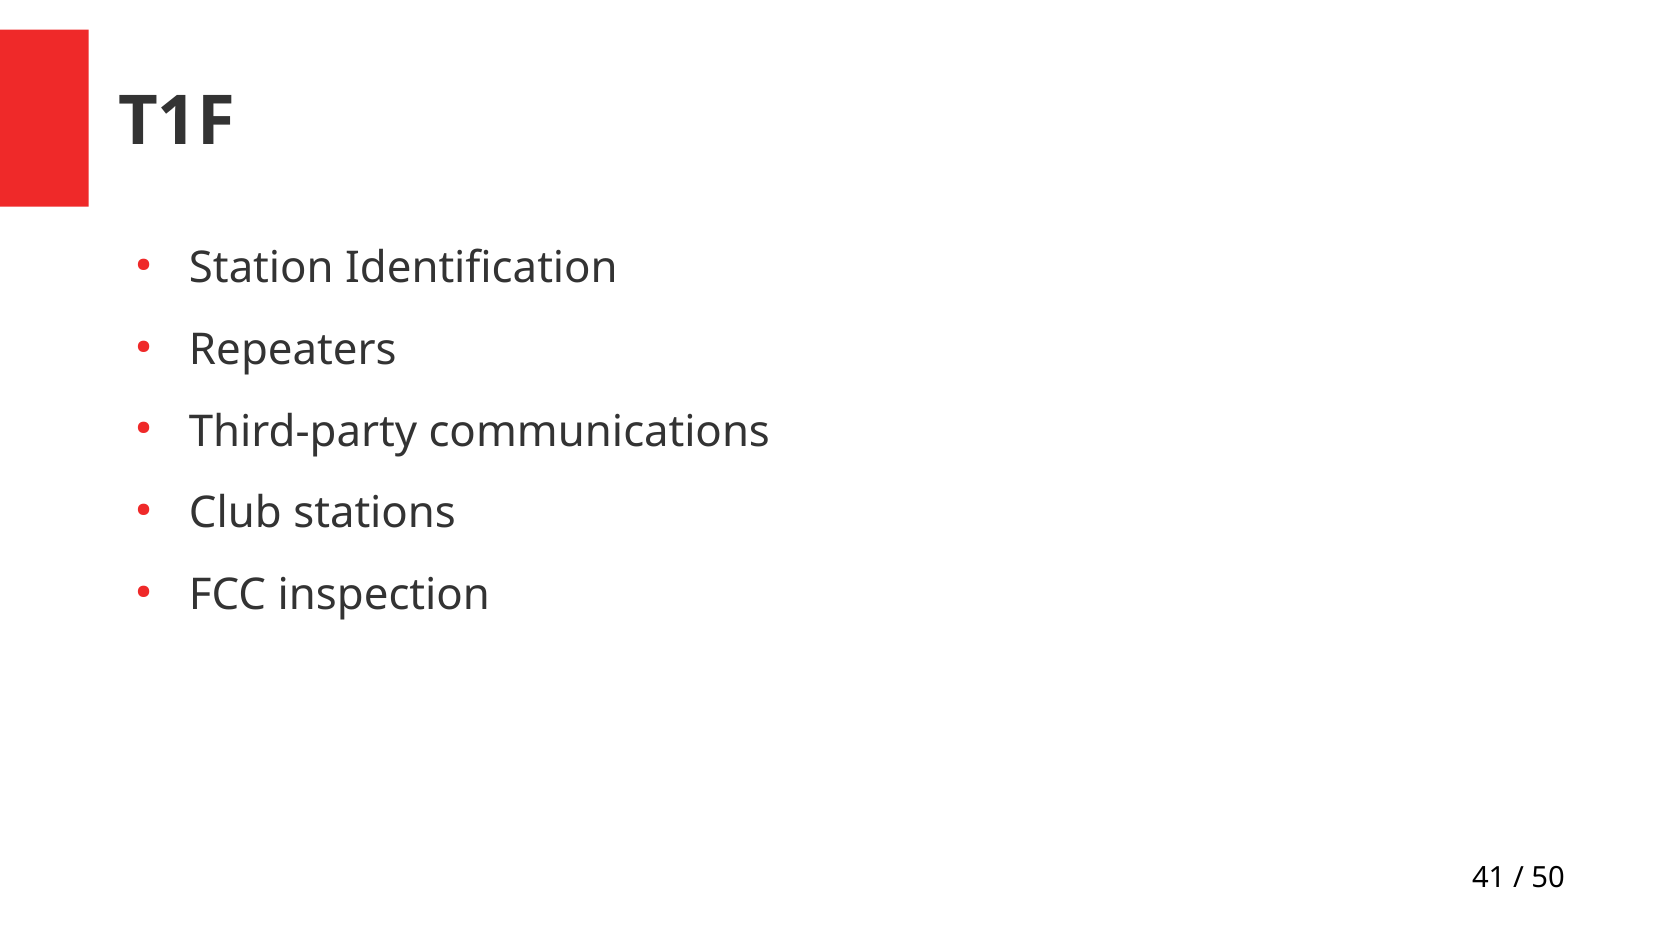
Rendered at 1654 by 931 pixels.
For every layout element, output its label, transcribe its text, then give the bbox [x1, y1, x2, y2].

list Station Identification Repeaters Third-party communications Club stations FCC inspection [118, 236, 1595, 798]
title T1F [118, 29, 1595, 207]
